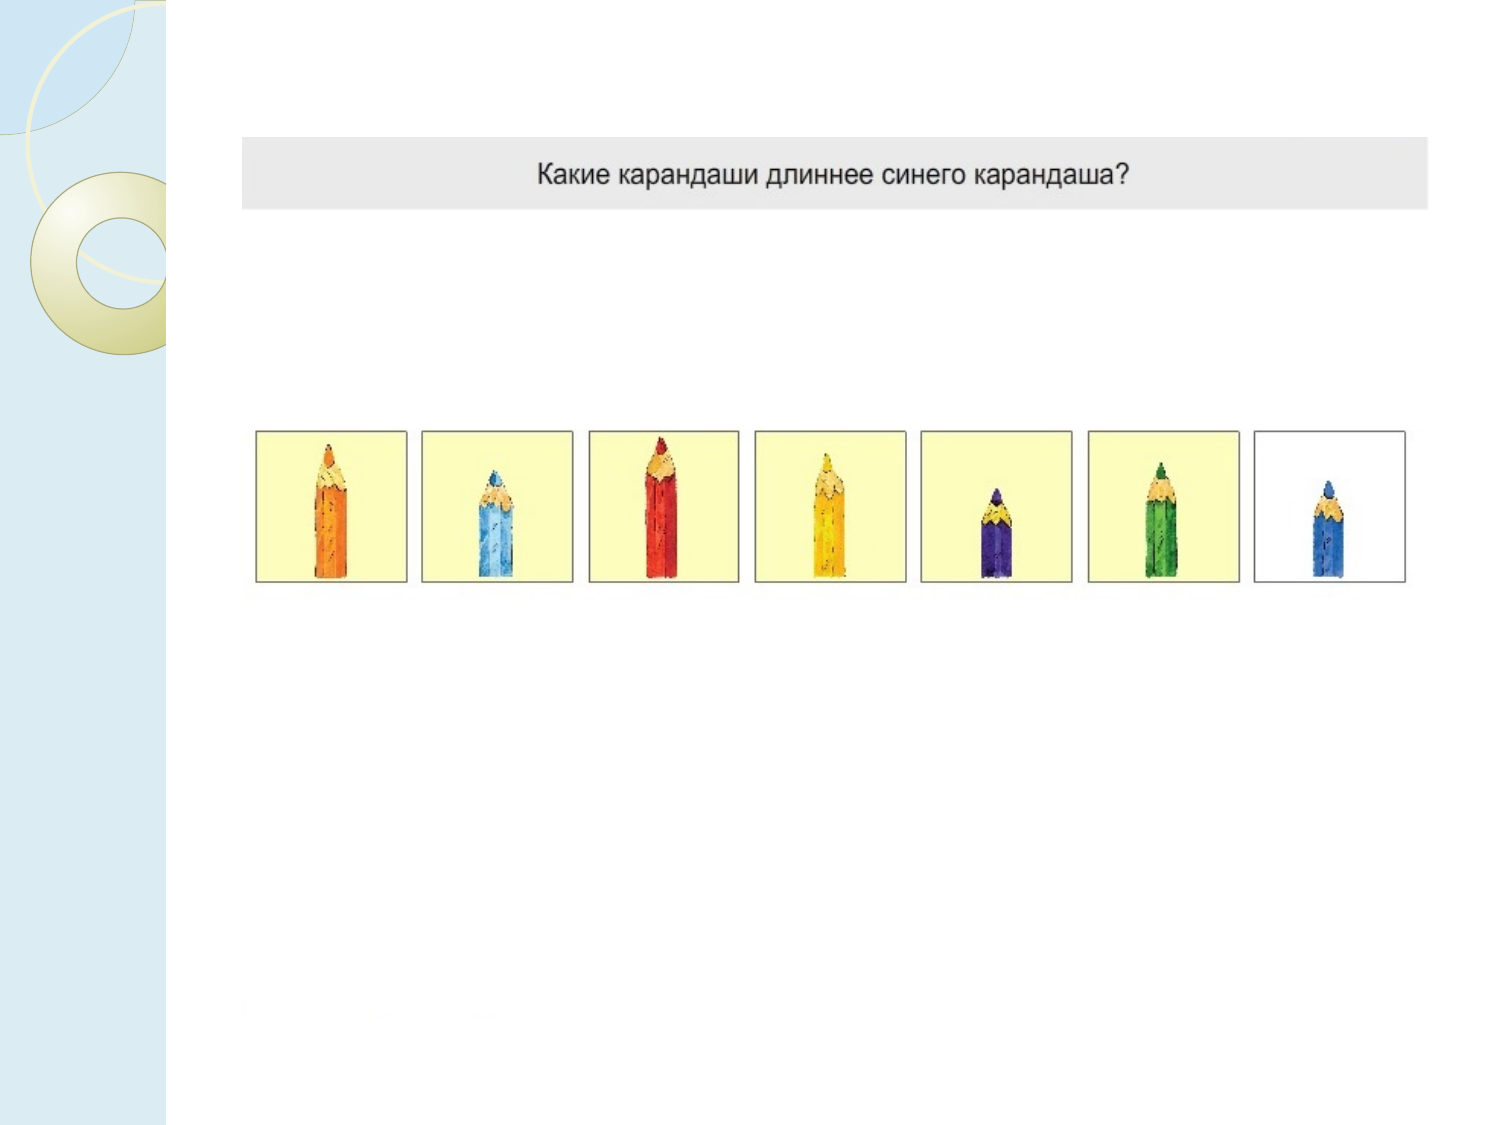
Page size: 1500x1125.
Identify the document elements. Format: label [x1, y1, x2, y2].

picture [242, 137, 1429, 1020]
